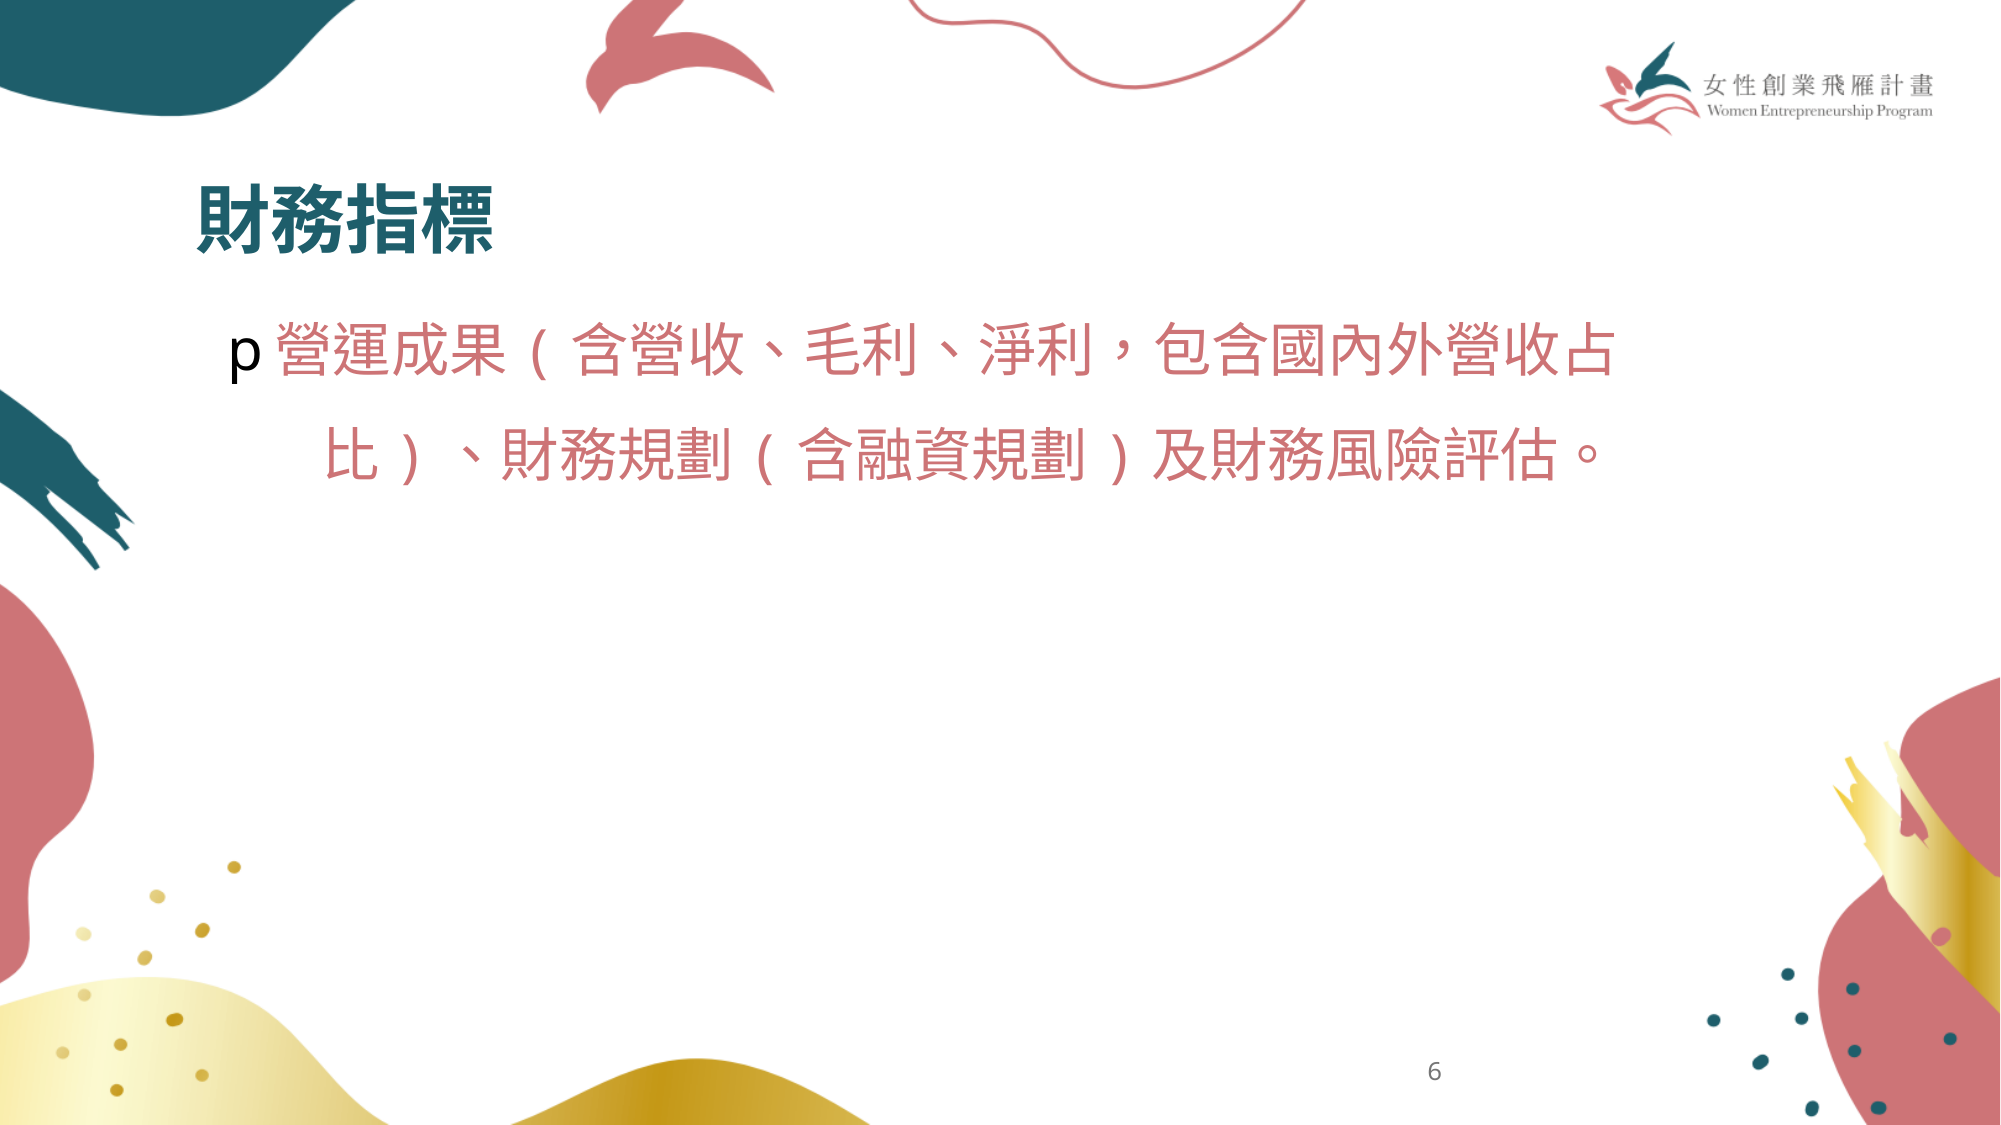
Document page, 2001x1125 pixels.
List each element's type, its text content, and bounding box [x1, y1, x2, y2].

text_box 營運成果(含營收、毛利、淨利，包含國內外營收占比)、財務規劃(含融資規劃)及財務風險評估。 [212, 270, 1711, 488]
text_box 6 [1412, 1042, 1863, 1103]
text_box 財務指標 [180, 164, 1638, 271]
